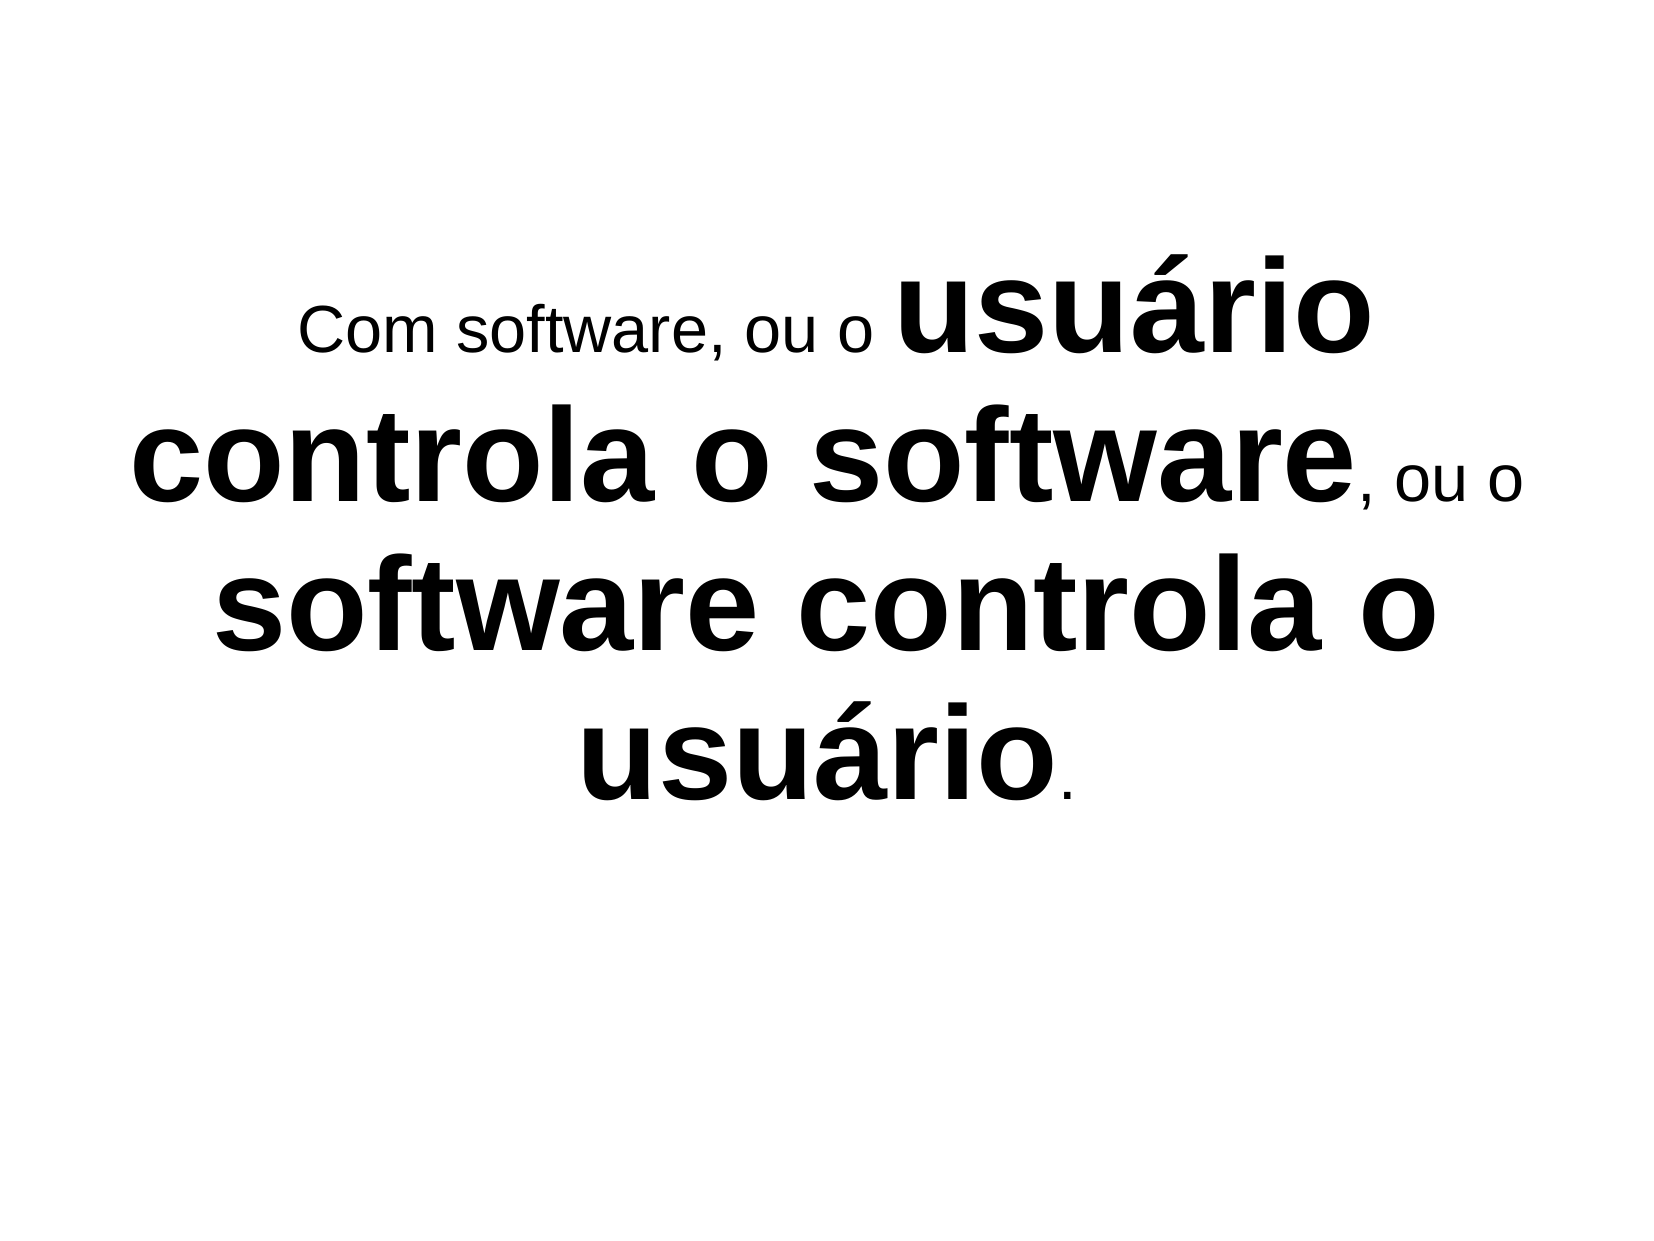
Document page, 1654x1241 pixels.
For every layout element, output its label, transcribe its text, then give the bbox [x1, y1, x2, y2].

subtitle Com software, ou o usuário controla o software, ou o software controla o usuário. [82, 49, 1571, 1010]
